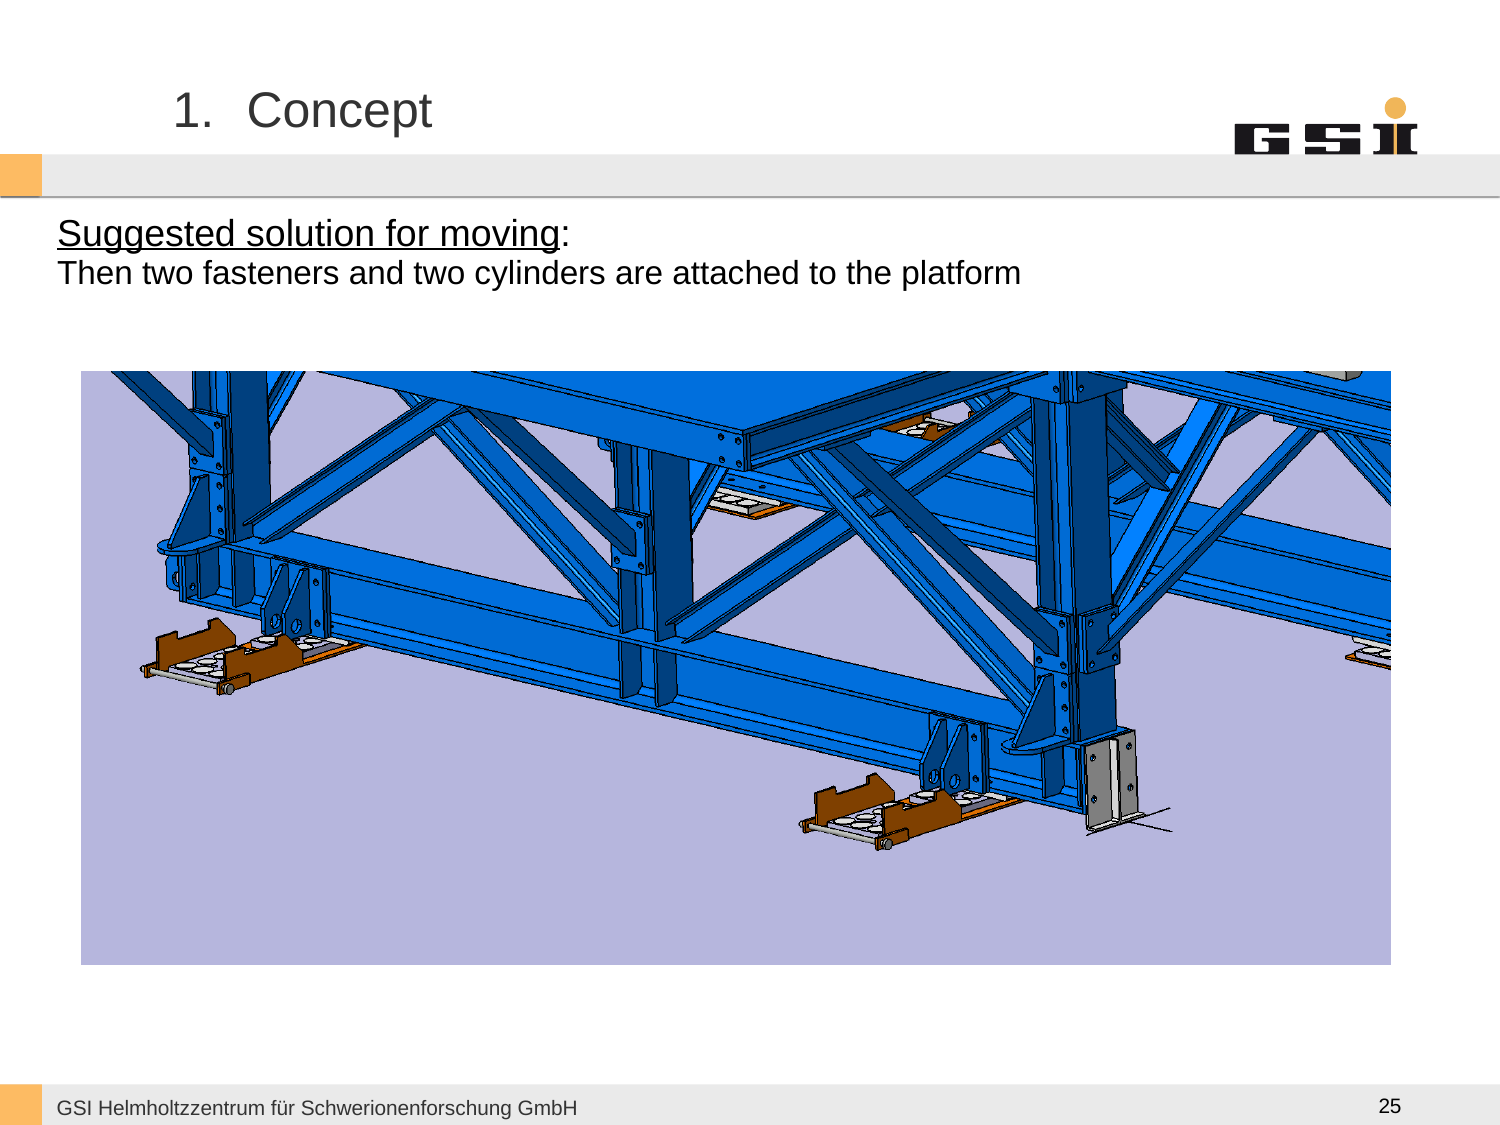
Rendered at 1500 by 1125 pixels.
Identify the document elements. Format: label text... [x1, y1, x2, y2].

title 1. Concept [137, 45, 1054, 175]
text_box Suggested solution for moving: Then two fasteners and two cylinders are attached to the platform [42, 204, 1500, 430]
picture [81, 371, 1391, 965]
picture [1233, 95, 1419, 154]
